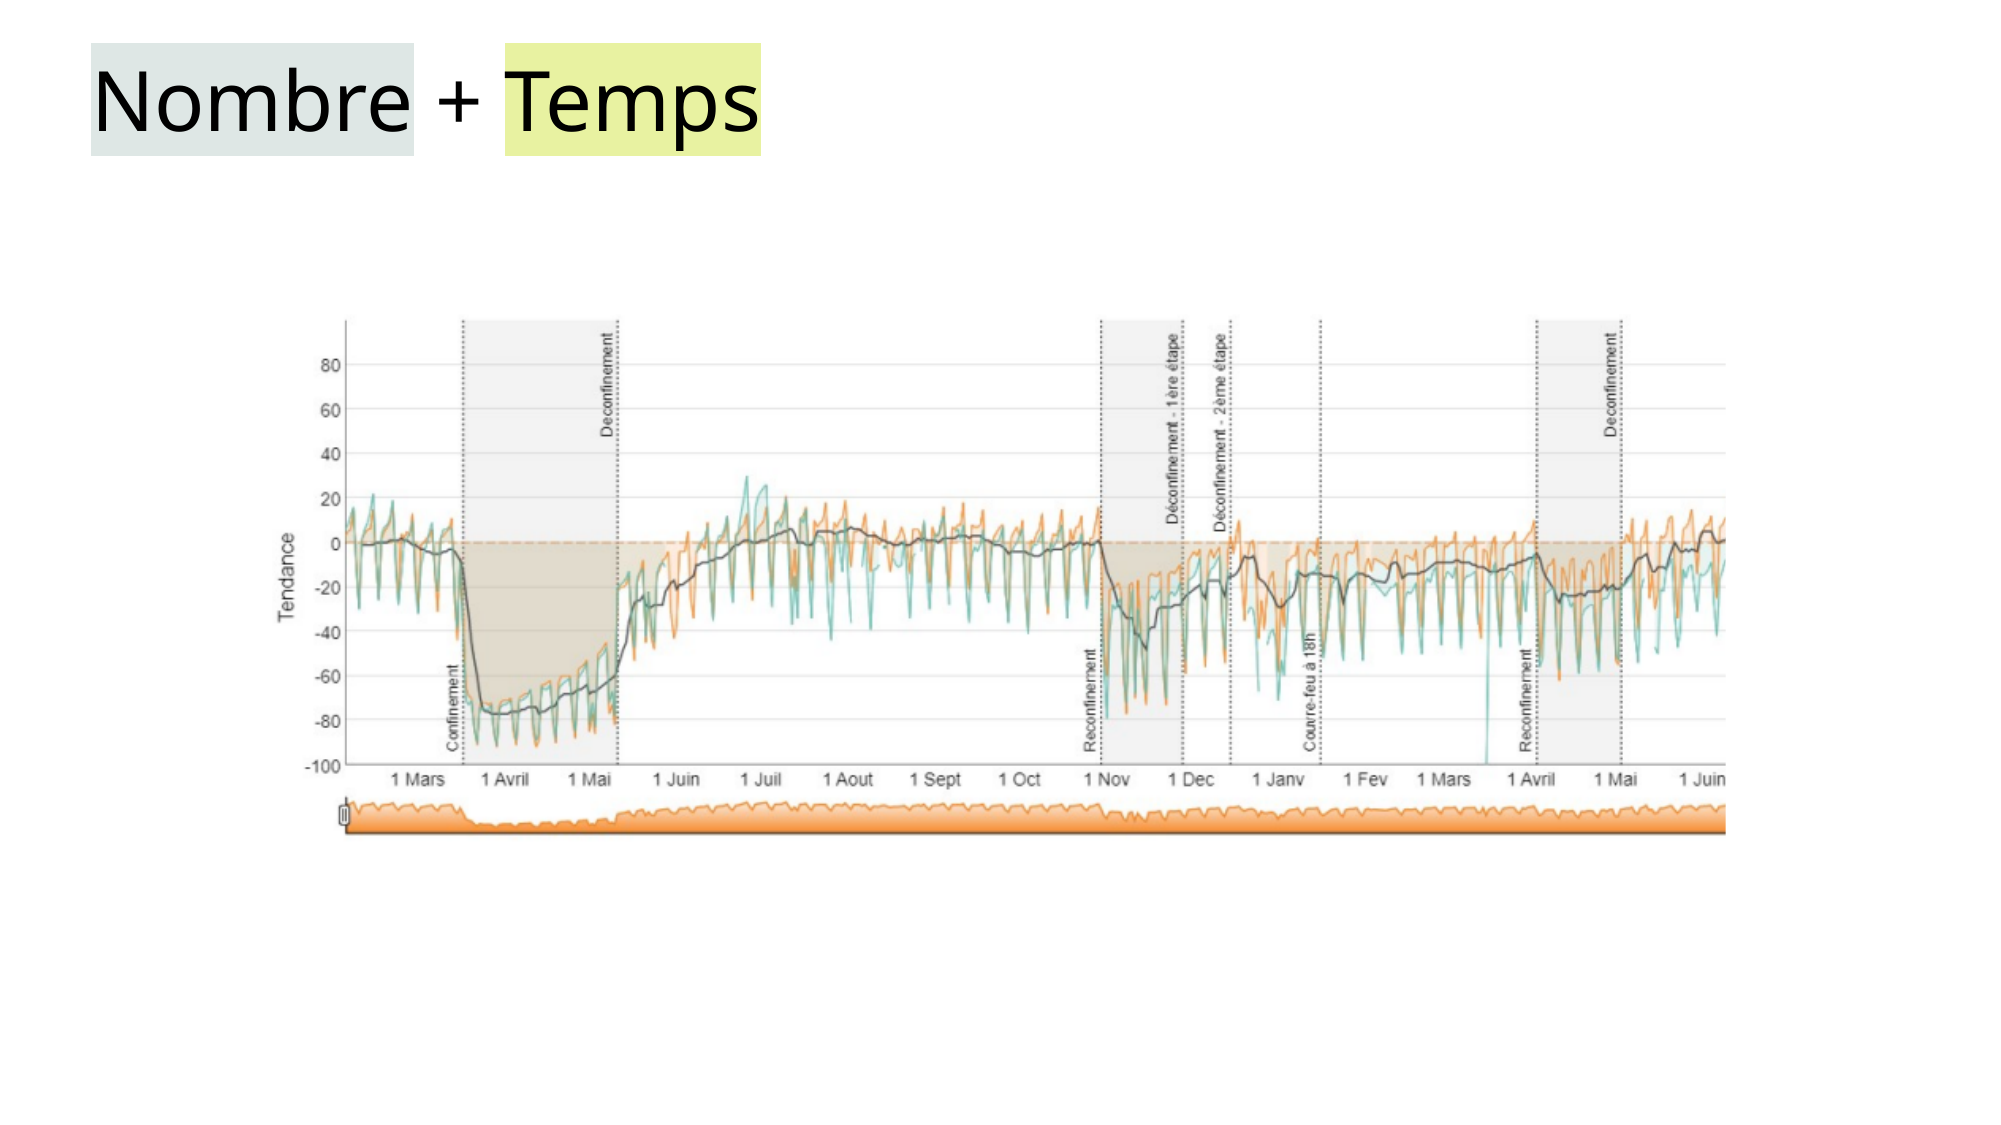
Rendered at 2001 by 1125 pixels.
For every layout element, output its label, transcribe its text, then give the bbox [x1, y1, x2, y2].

text_box Nombre + Temps [76, 35, 1028, 461]
picture [271, 312, 1726, 880]
